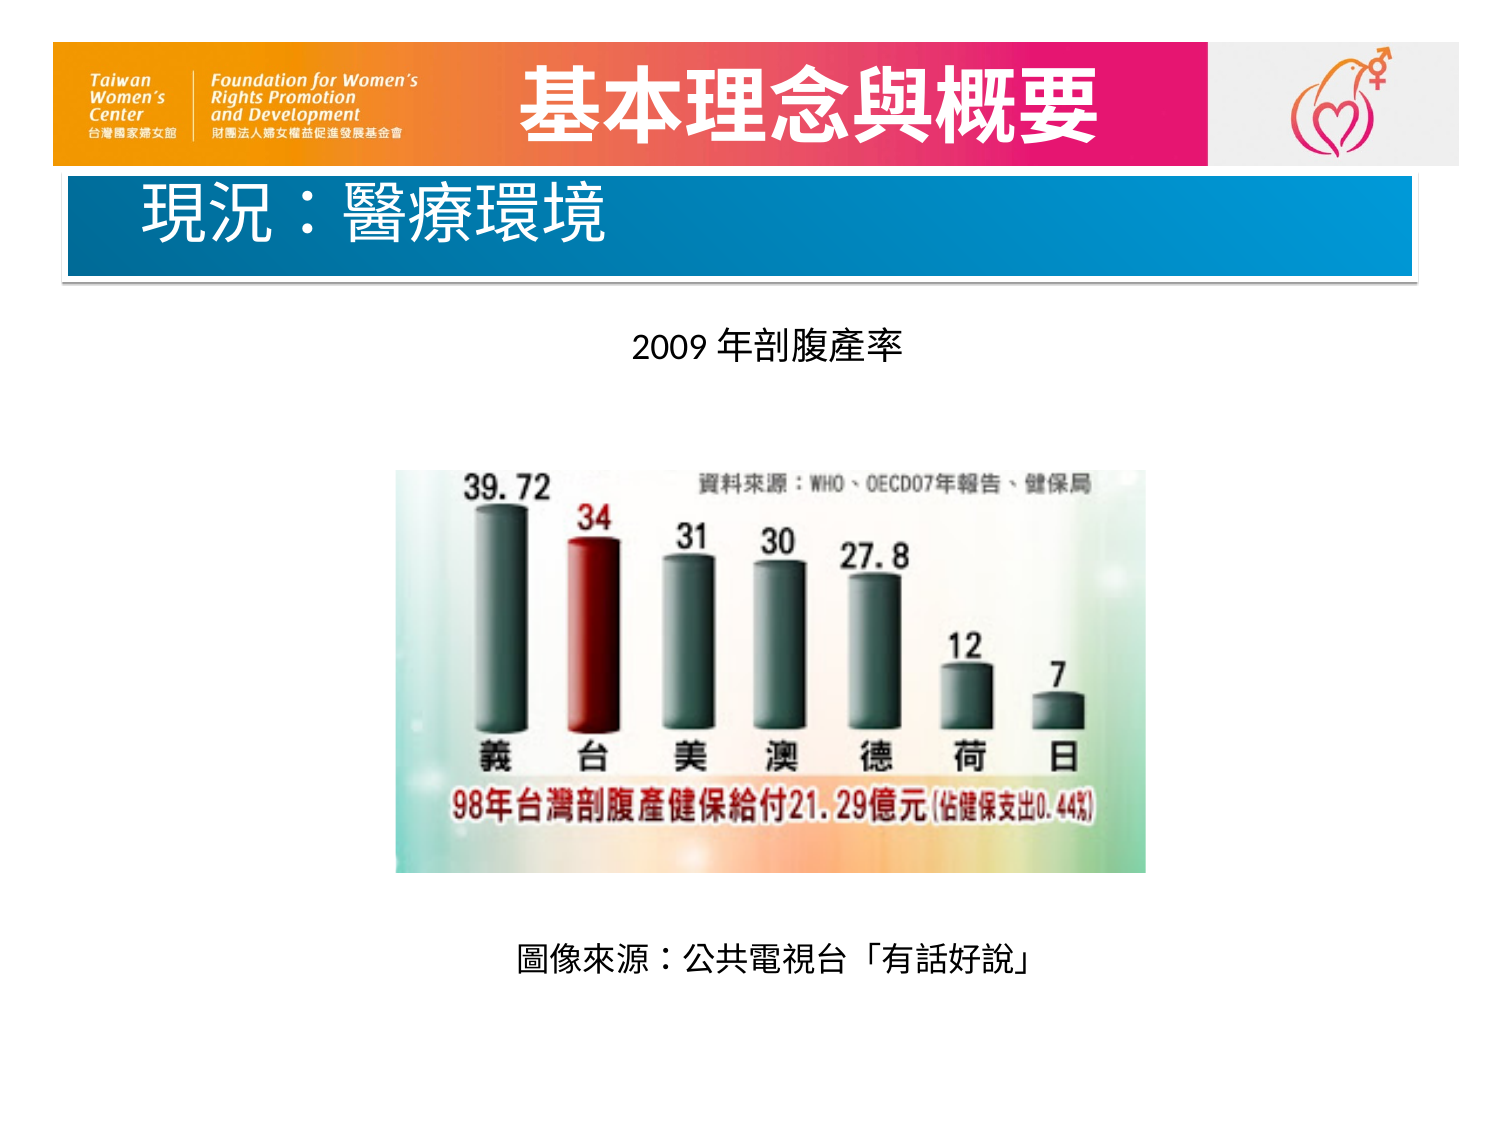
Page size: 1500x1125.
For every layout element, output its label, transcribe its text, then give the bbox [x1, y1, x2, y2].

picture [395, 470, 1146, 873]
text_box 2009年剖腹產率 [407, 314, 1128, 376]
text_box 現況：醫療環境 [64, 172, 1415, 279]
title 基本理念與概要 [194, 45, 1426, 161]
text_box 圖像來源：公共電視台「有話好說」 [407, 929, 1157, 985]
